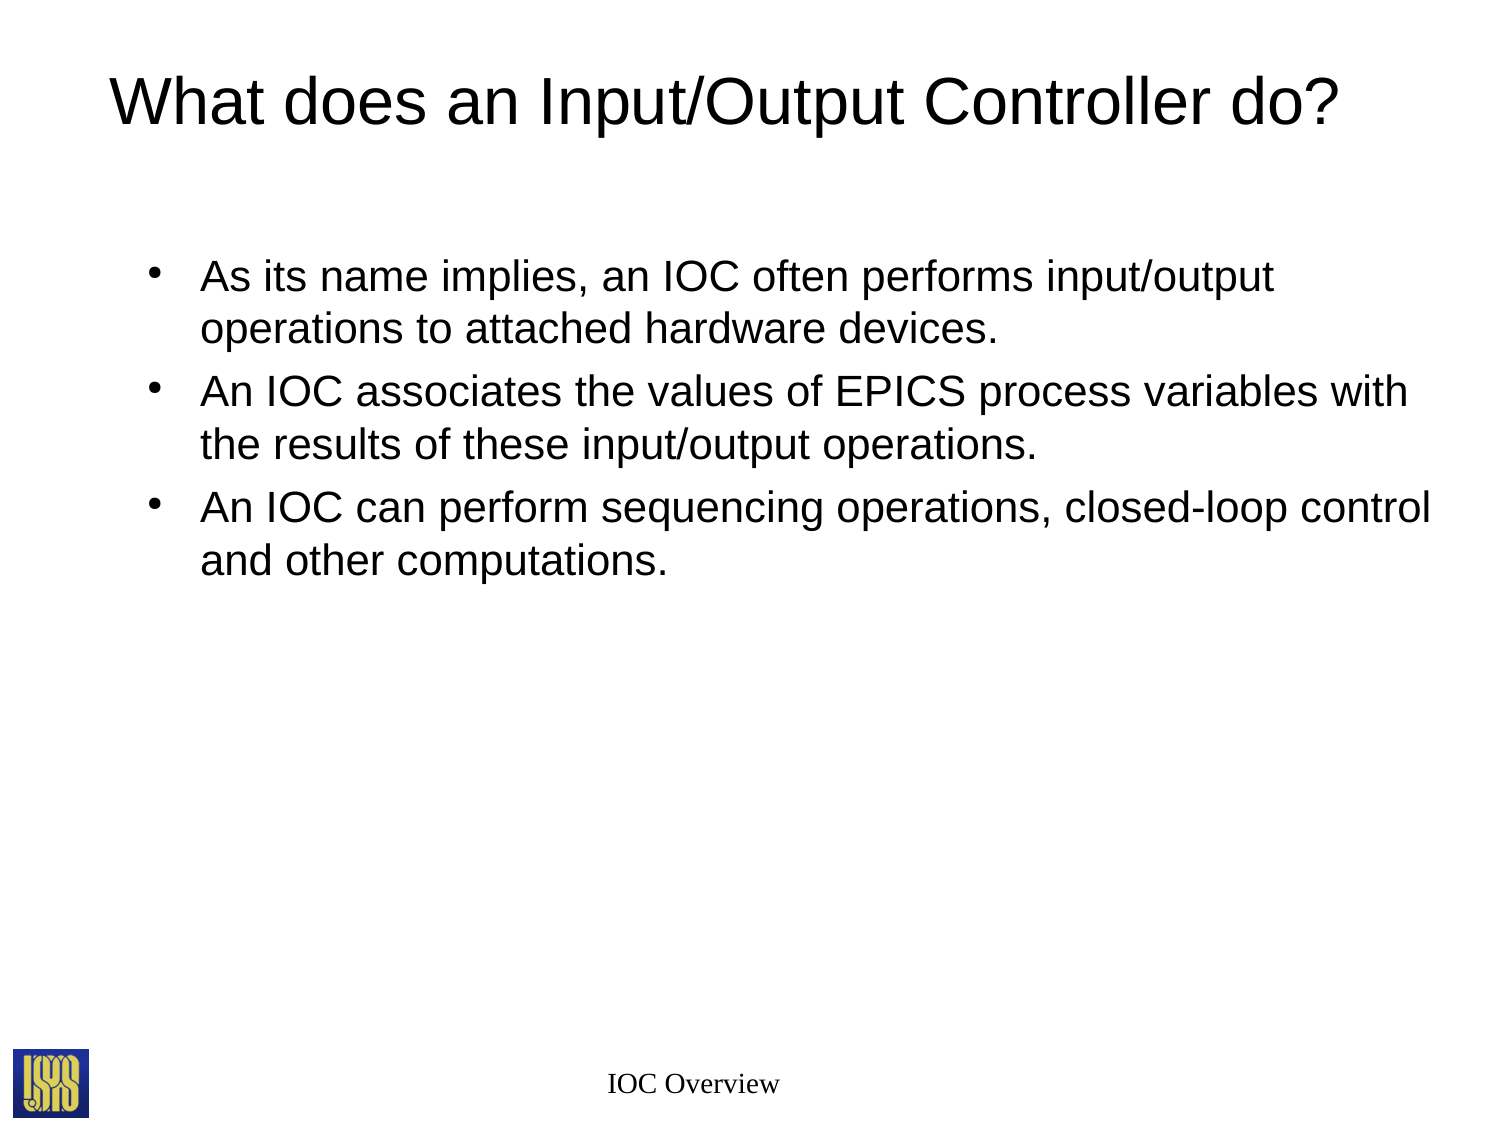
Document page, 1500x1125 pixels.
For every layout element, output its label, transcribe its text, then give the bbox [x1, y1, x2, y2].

title What does an Input/Output Controller do? [55, 57, 1361, 146]
list As its name implies, an IOC often performs input/output operations to attached hardware devices. An IOC associates the values of EPICS process variables with the results of these input/output operations. An IOC can perform sequencing operations, closed-loop control and other computations. [114, 239, 1459, 597]
picture [13, 1049, 89, 1118]
